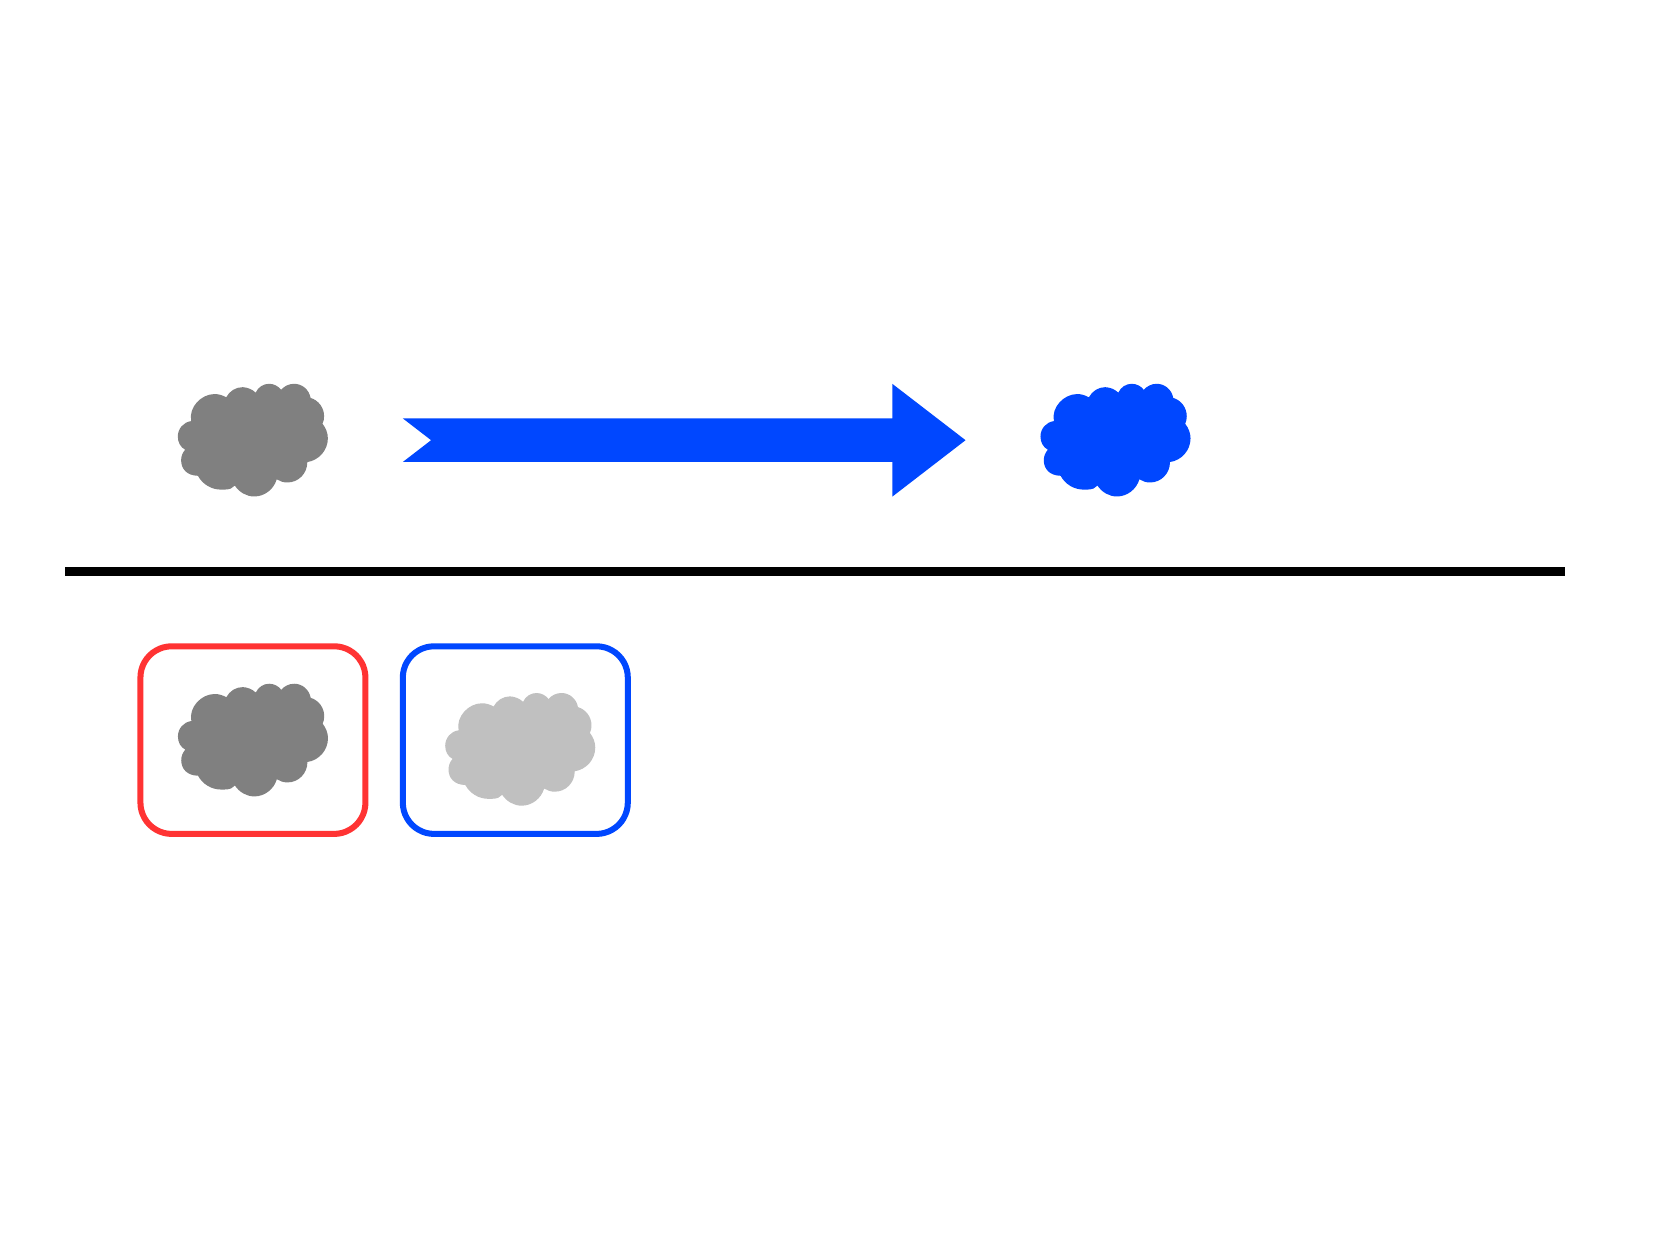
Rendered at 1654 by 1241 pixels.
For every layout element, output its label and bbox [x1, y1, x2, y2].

text_box [177, 383, 328, 497]
text_box [445, 693, 596, 806]
text_box [1040, 383, 1191, 497]
text_box [177, 683, 328, 797]
text_box [402, 383, 966, 497]
